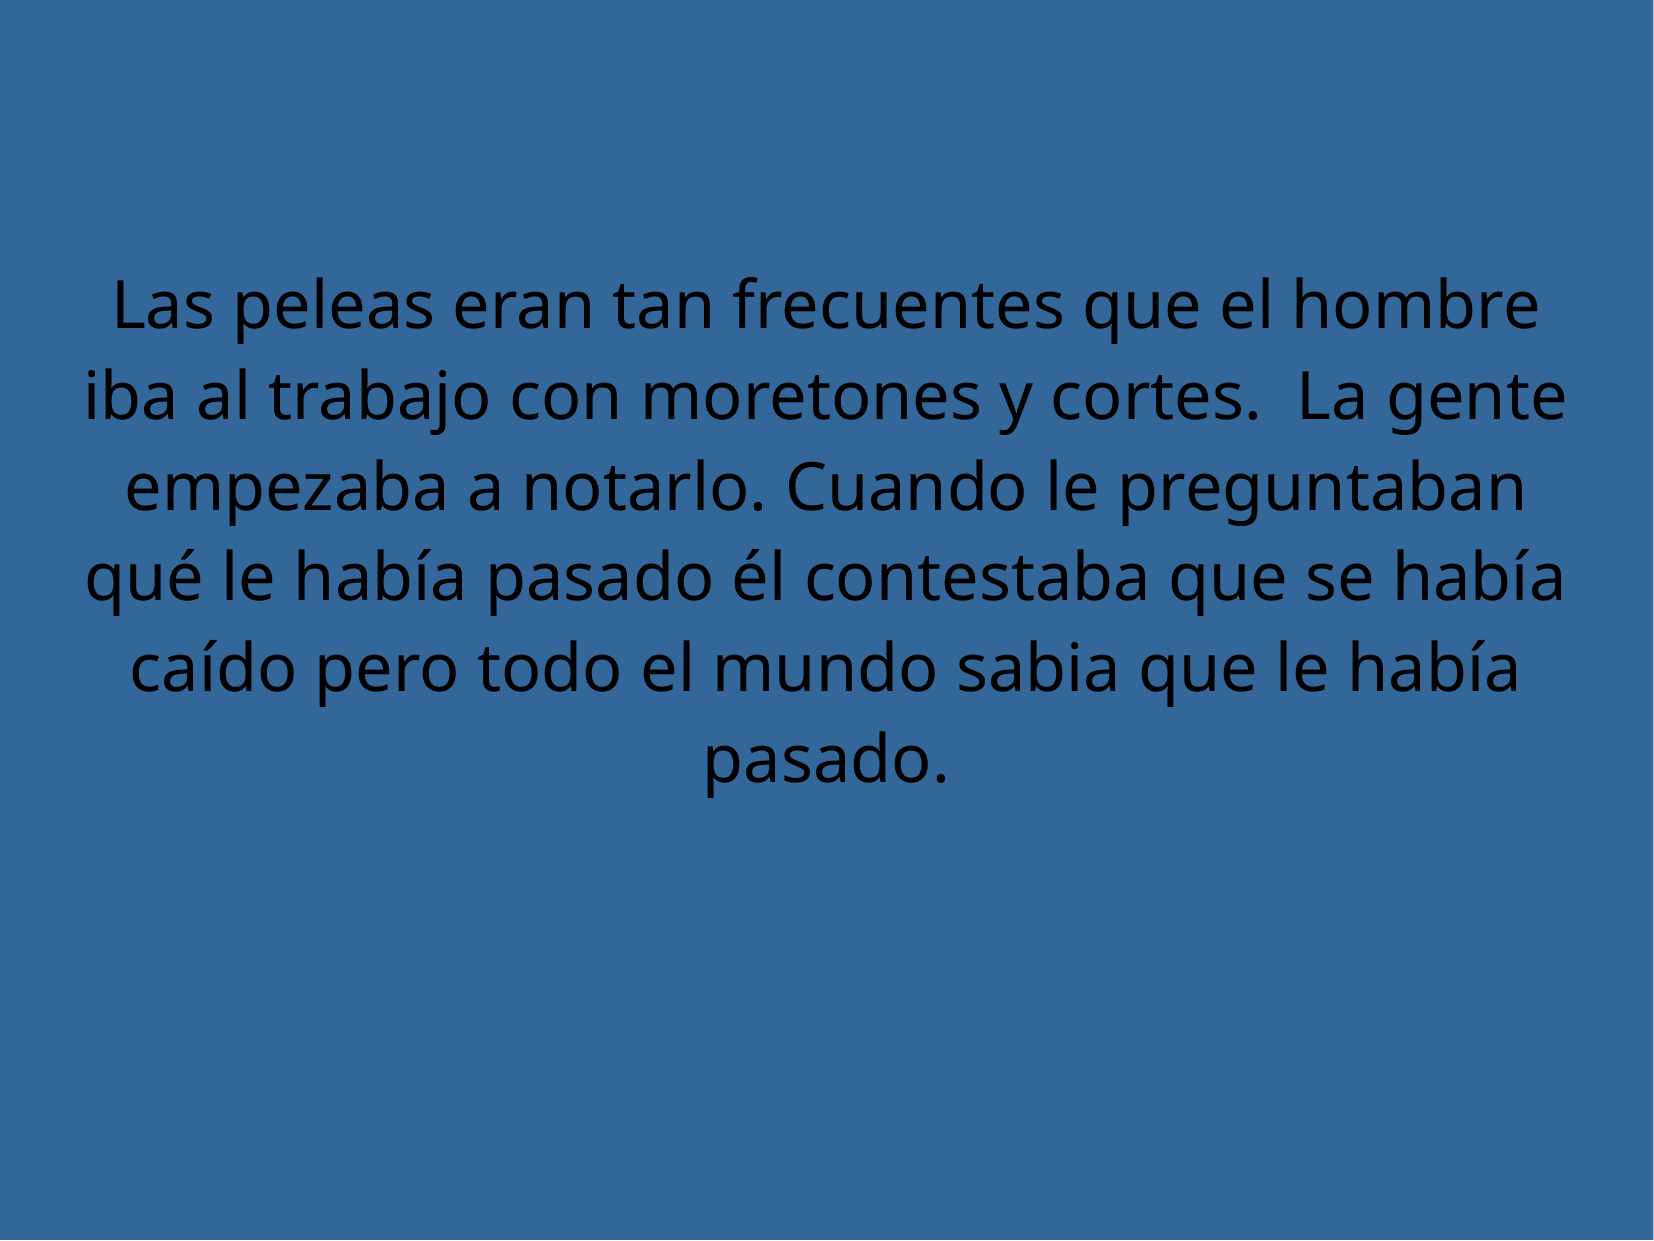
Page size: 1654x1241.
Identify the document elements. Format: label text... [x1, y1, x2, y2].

subtitle Las peleas eran tan frecuentes que el hombre iba al trabajo con moretones y cortes. La gente empezaba a notarlo. Cuando le preguntaban qué le había pasado él contestaba que se había caído pero todo el mundo sabia que le había pasado. [82, 49, 1571, 1010]
